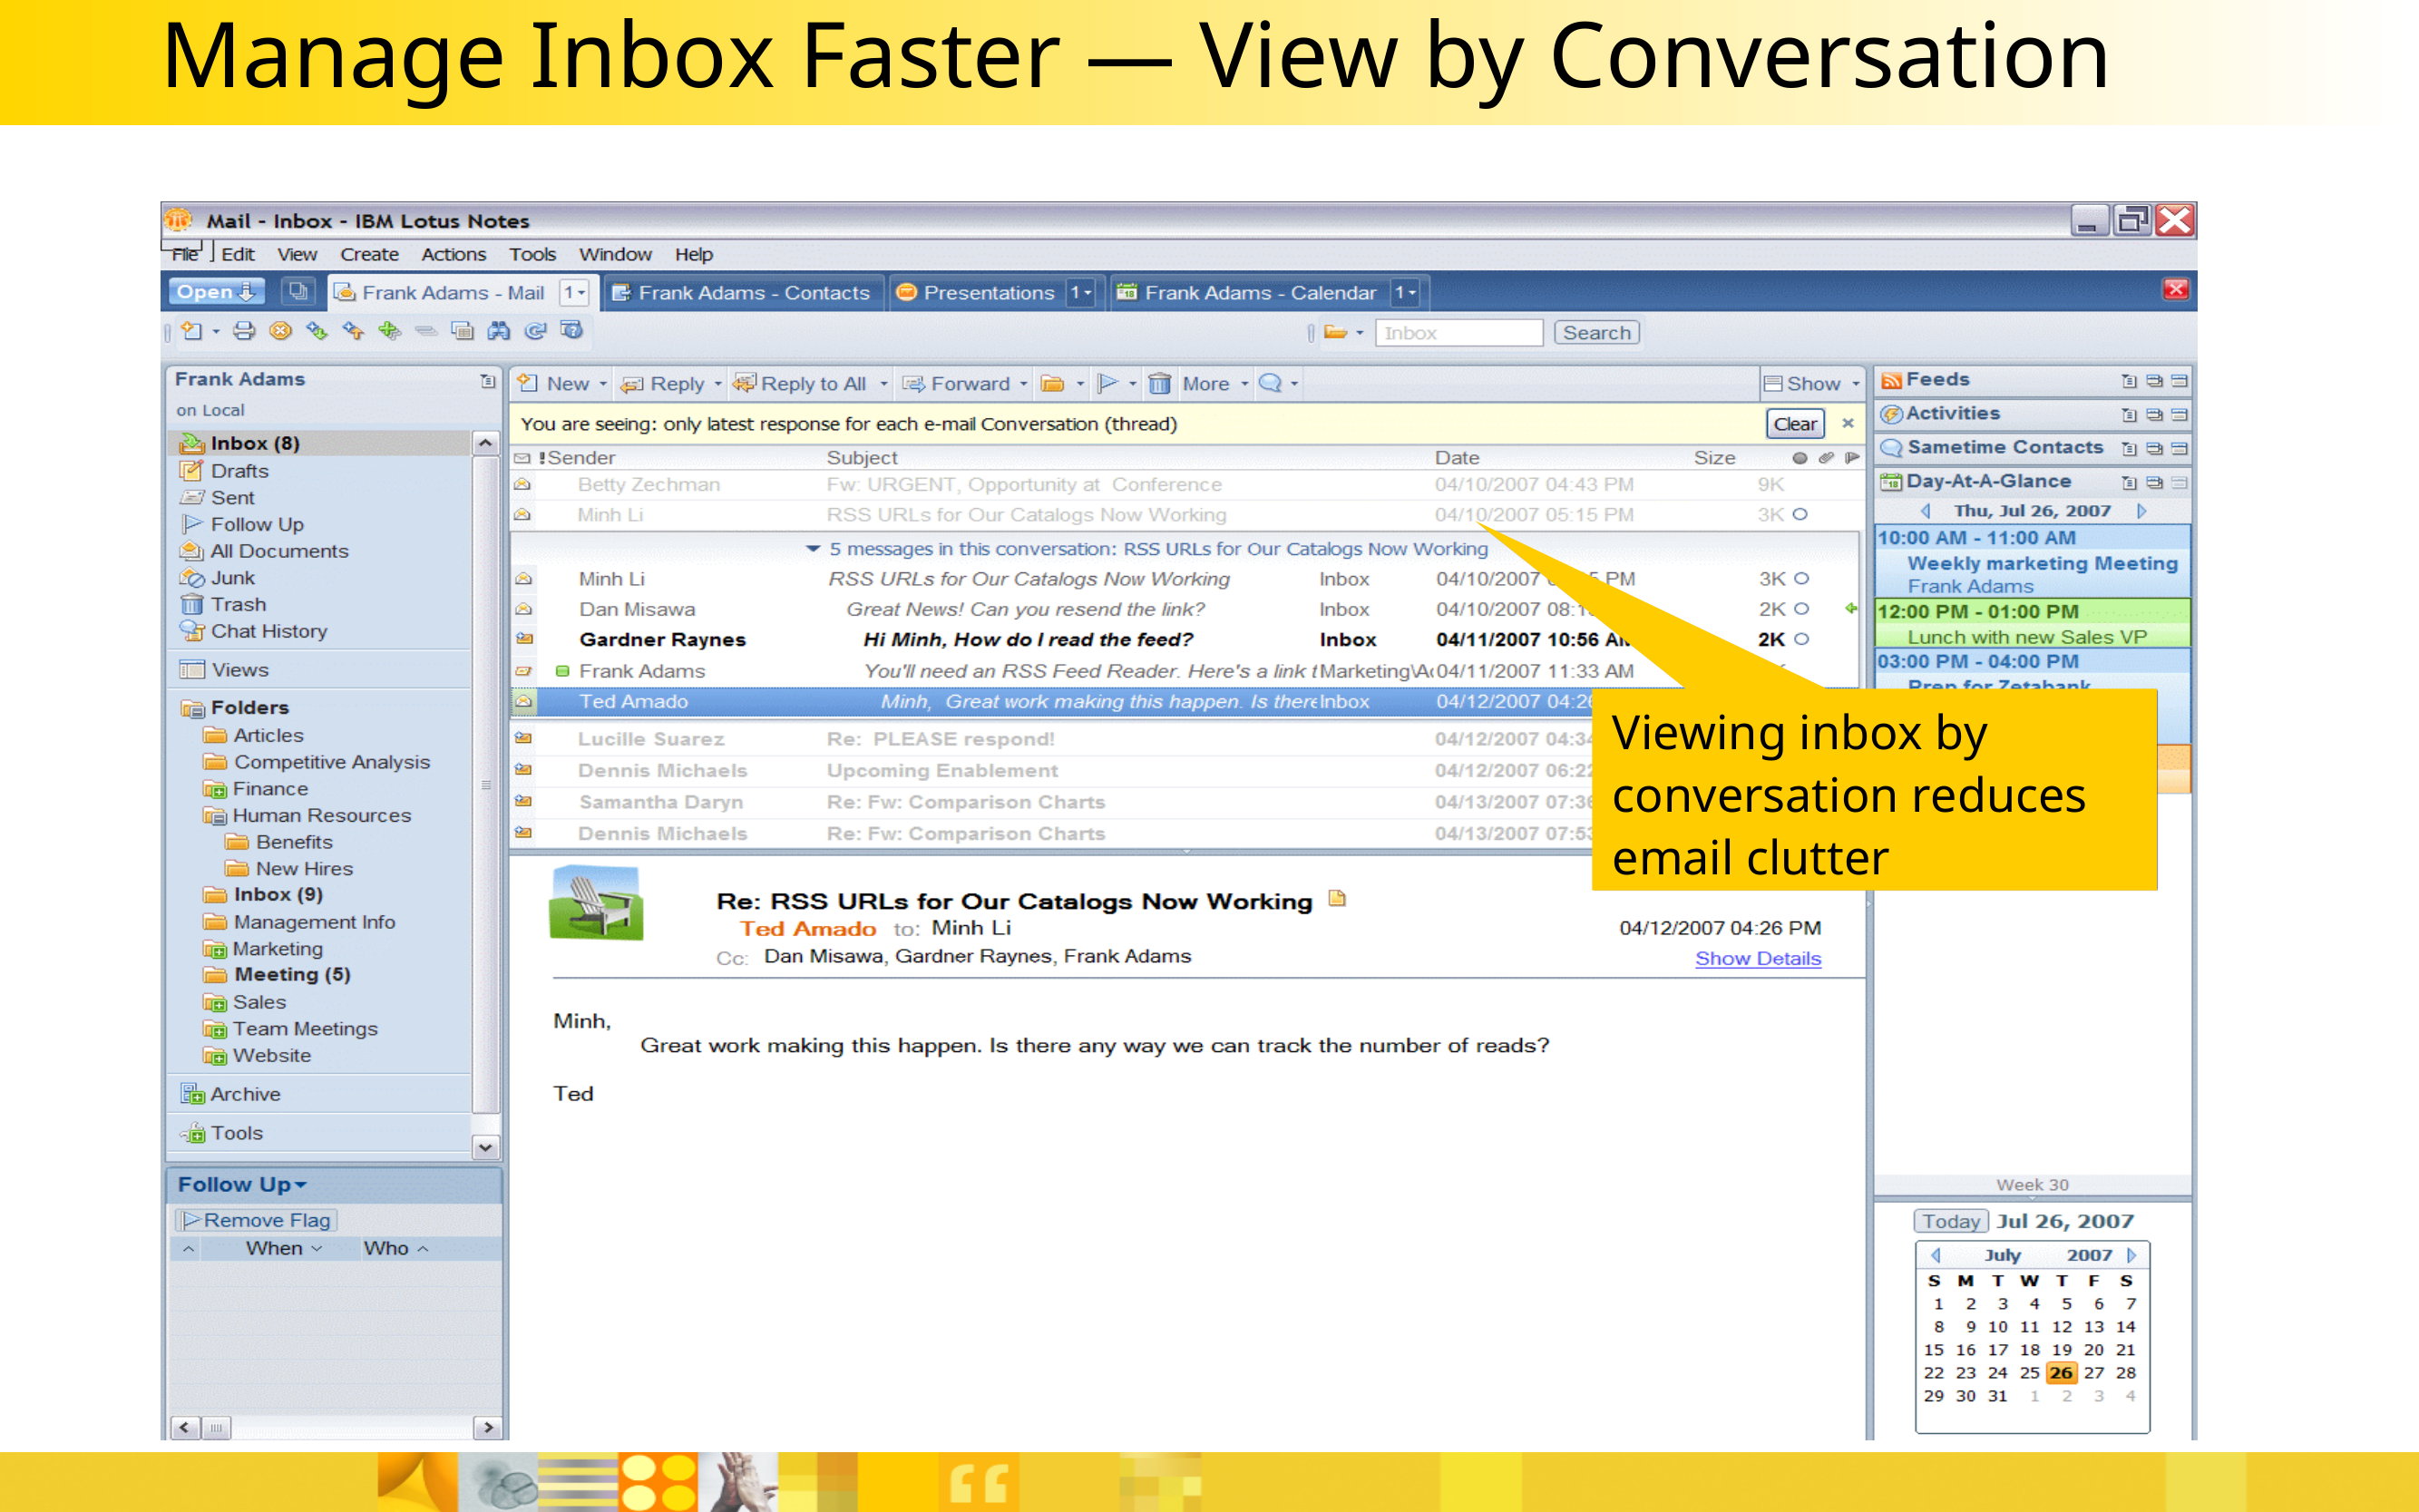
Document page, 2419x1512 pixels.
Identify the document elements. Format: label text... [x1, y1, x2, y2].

text_box Viewing inbox by conversation reduces email clutter [1475, 521, 2157, 891]
text_box [0, 0, 2419, 125]
picture [161, 201, 2198, 1440]
picture [0, 1452, 2419, 1512]
text_box 1 [1773, 1427, 2399, 1452]
title Manage Inbox Faster — View by Conversation [137, 1, 2315, 127]
